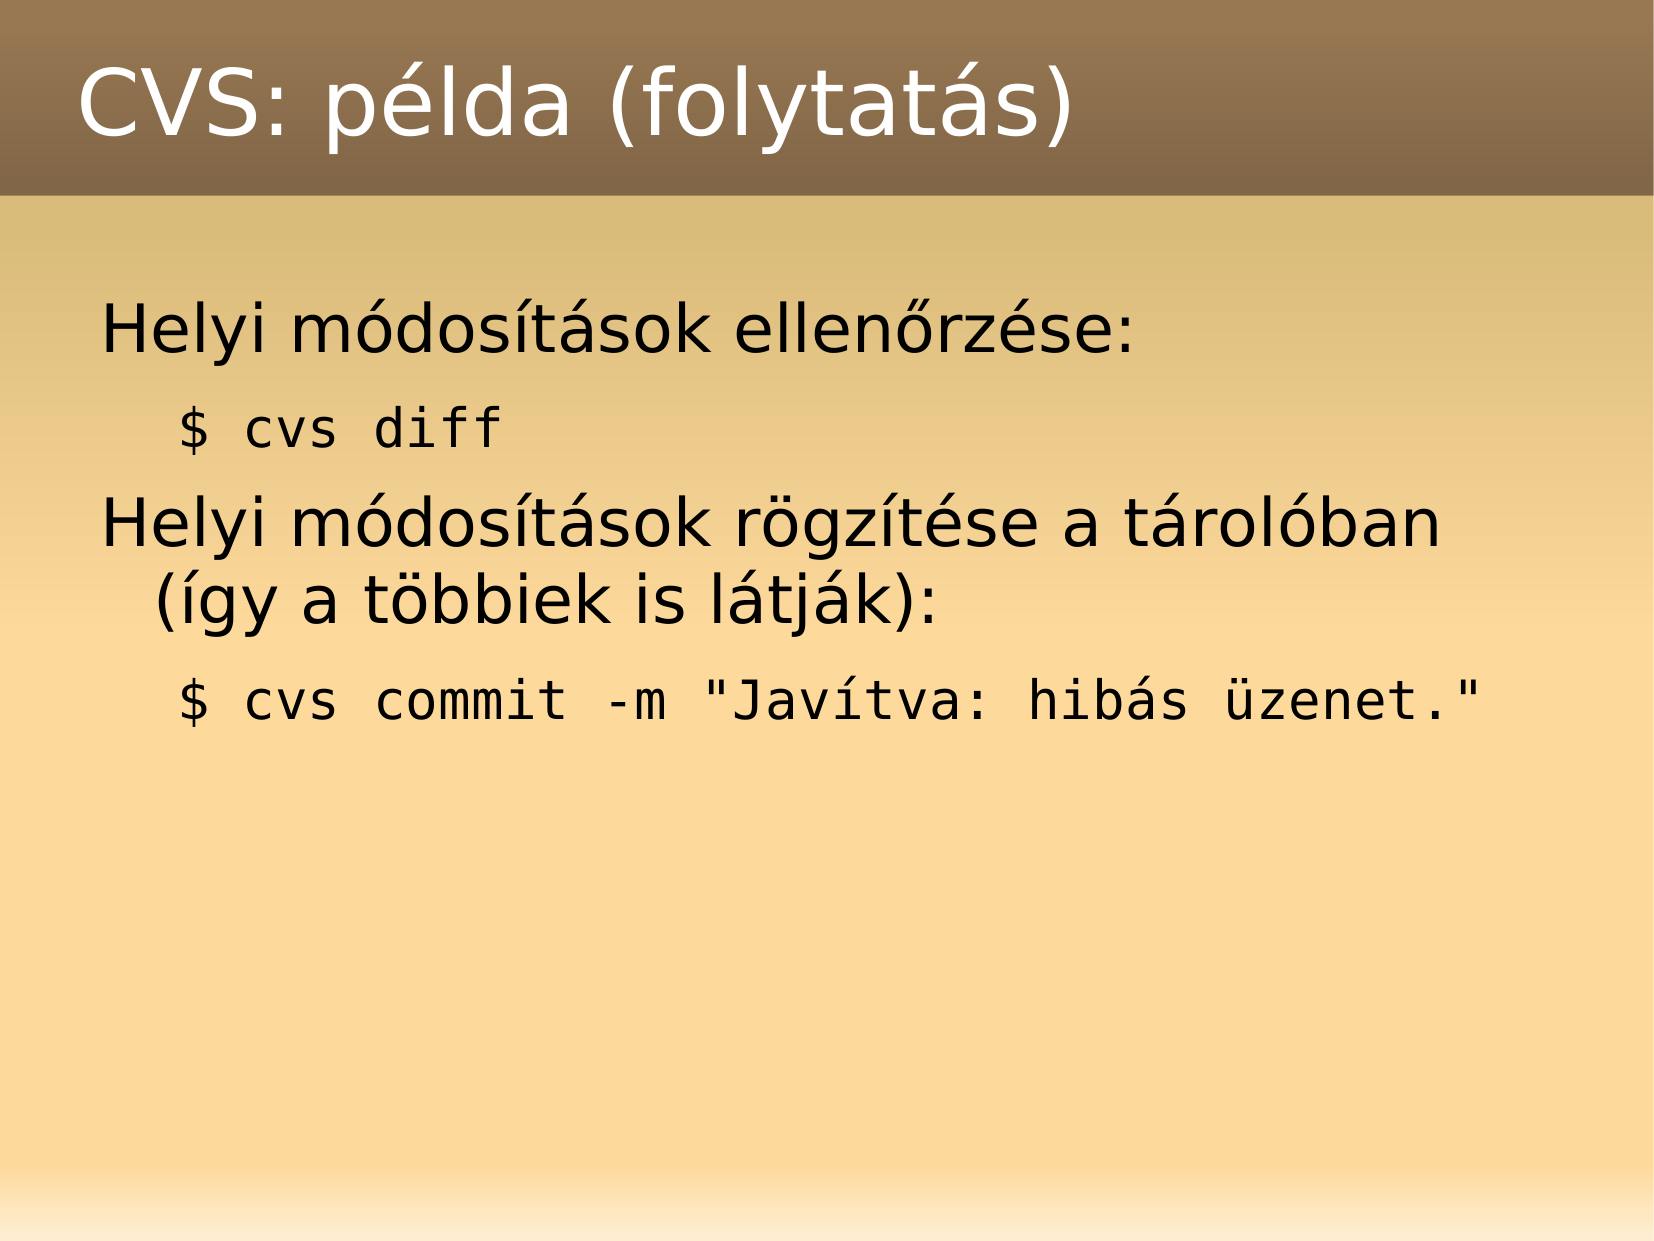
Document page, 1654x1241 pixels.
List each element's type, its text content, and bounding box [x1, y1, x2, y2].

picture [0, 0, 1654, 1241]
list Helyi módosítások ellenőrzése: $ cvs diff Helyi módosítások rögzítése a tárolóban (így a többiek is látják): $ cvs commit -m "Javítva: hibás üzenet." [82, 290, 1571, 1094]
title CVS: példa (folytatás) [76, 7, 1565, 200]
